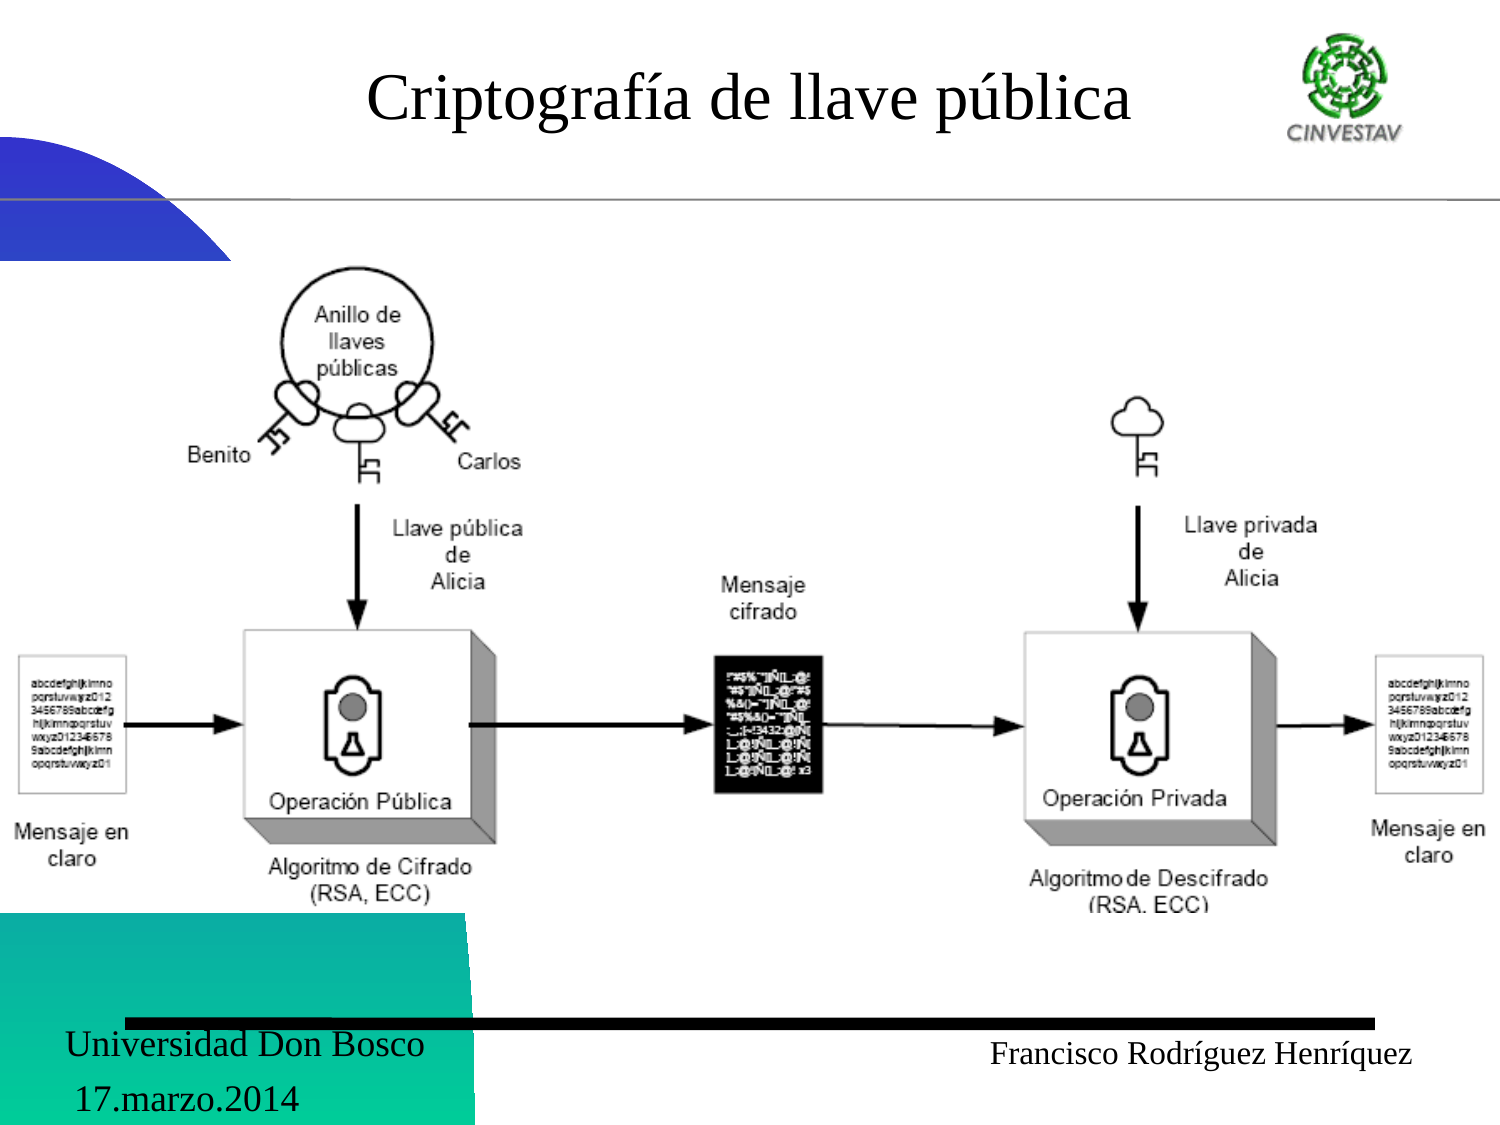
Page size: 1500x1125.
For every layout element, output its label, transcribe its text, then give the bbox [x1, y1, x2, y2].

picture [0, 261, 1500, 913]
text_box Criptografía de llave pública [75, 45, 1426, 233]
